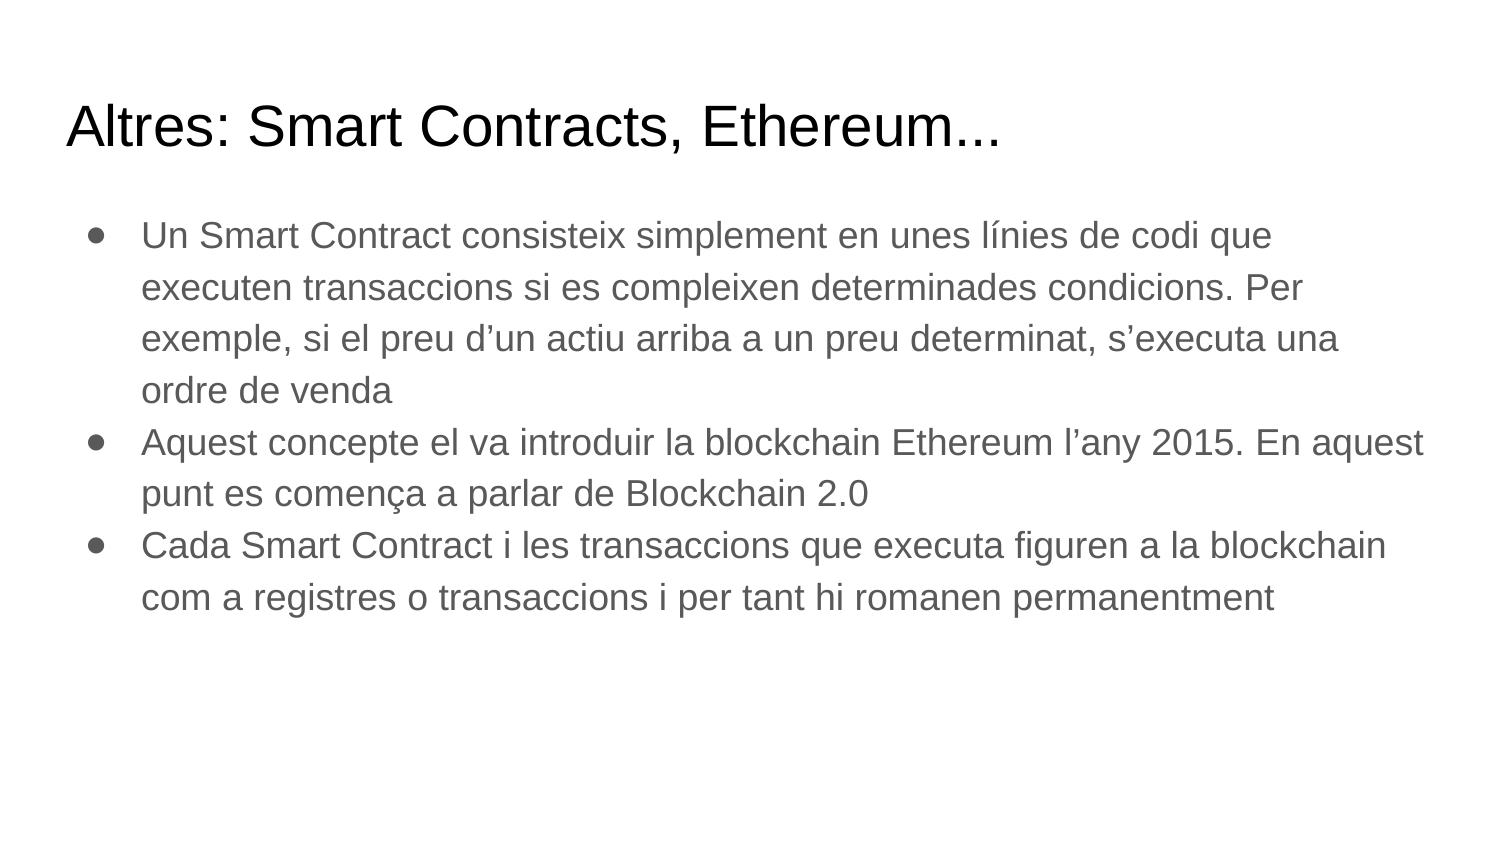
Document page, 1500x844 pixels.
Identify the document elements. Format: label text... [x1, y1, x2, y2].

title Altres: Smart Contracts, Ethereum... [51, 72, 1449, 167]
list Un Smart Contract consisteix simplement en unes línies de codi que executen transaccions si es compleixen determinades condicions. Per exemple, si el preu d’un actiu arriba a un preu determinat, s’executa una ordre de venda Aquest concepte el va introduir la blockchain Ethereum l’any 2015. En aquest punt es comença a parlar de Blockchain 2.0 Cada Smart Contract i les transaccions que executa figuren a la blockchain com a registres o transaccions i per tant hi romanen permanentment [51, 189, 1449, 750]
